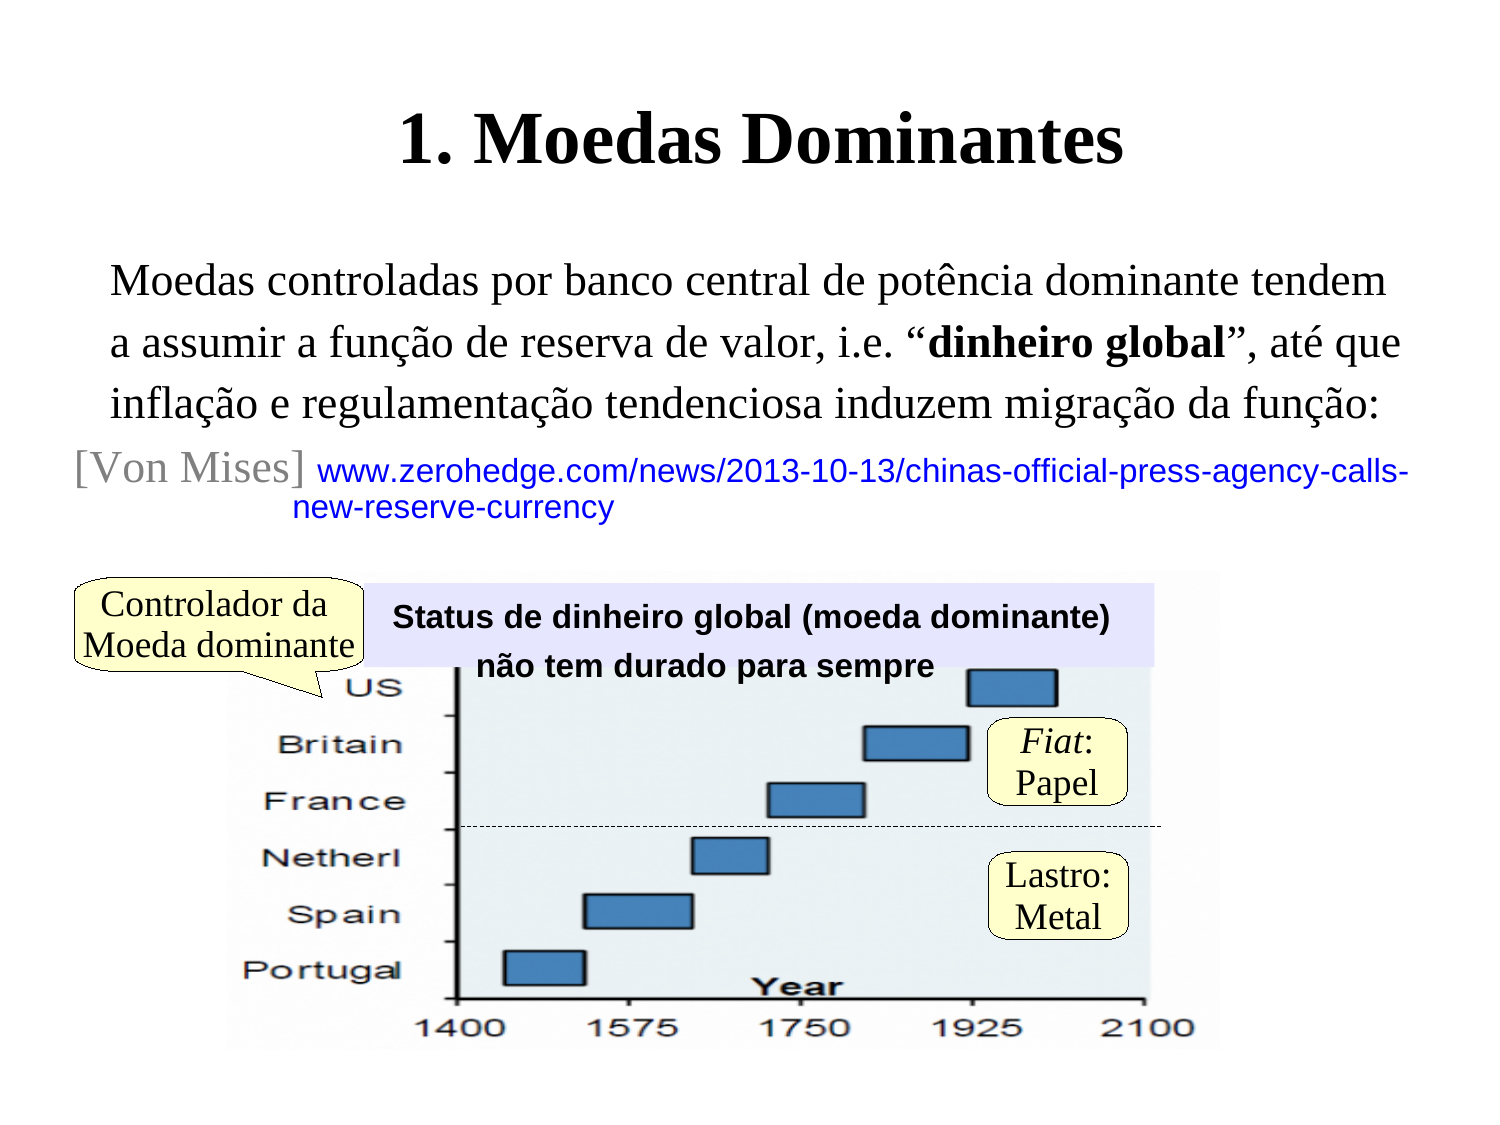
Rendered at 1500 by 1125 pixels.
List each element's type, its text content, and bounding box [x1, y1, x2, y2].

title 1. Moedas Dominantes [97, 63, 1426, 214]
text_box Fiat: Papel [987, 717, 1128, 806]
text_box Controlador da Moeda dominante [74, 577, 364, 698]
text_box não tem durado para sempre [456, 646, 955, 696]
text_box Lastro: Metal [988, 851, 1129, 940]
text_box Moedas controladas por banco central de potência dominante tendem a assumir a função de reserva de valor, i.e. “dinheiro global”, até que inflação e regulamentação tendenciosa induzem migração da função: [Von Mises] www.zerohedge.com/news/2013-10-13/chinas-official-press-agency-calls-new-reserve-currency [56, 244, 1442, 543]
text_box Status de dinheiro global (moeda dominante) [363, 583, 1155, 668]
picture [227, 571, 1220, 1050]
